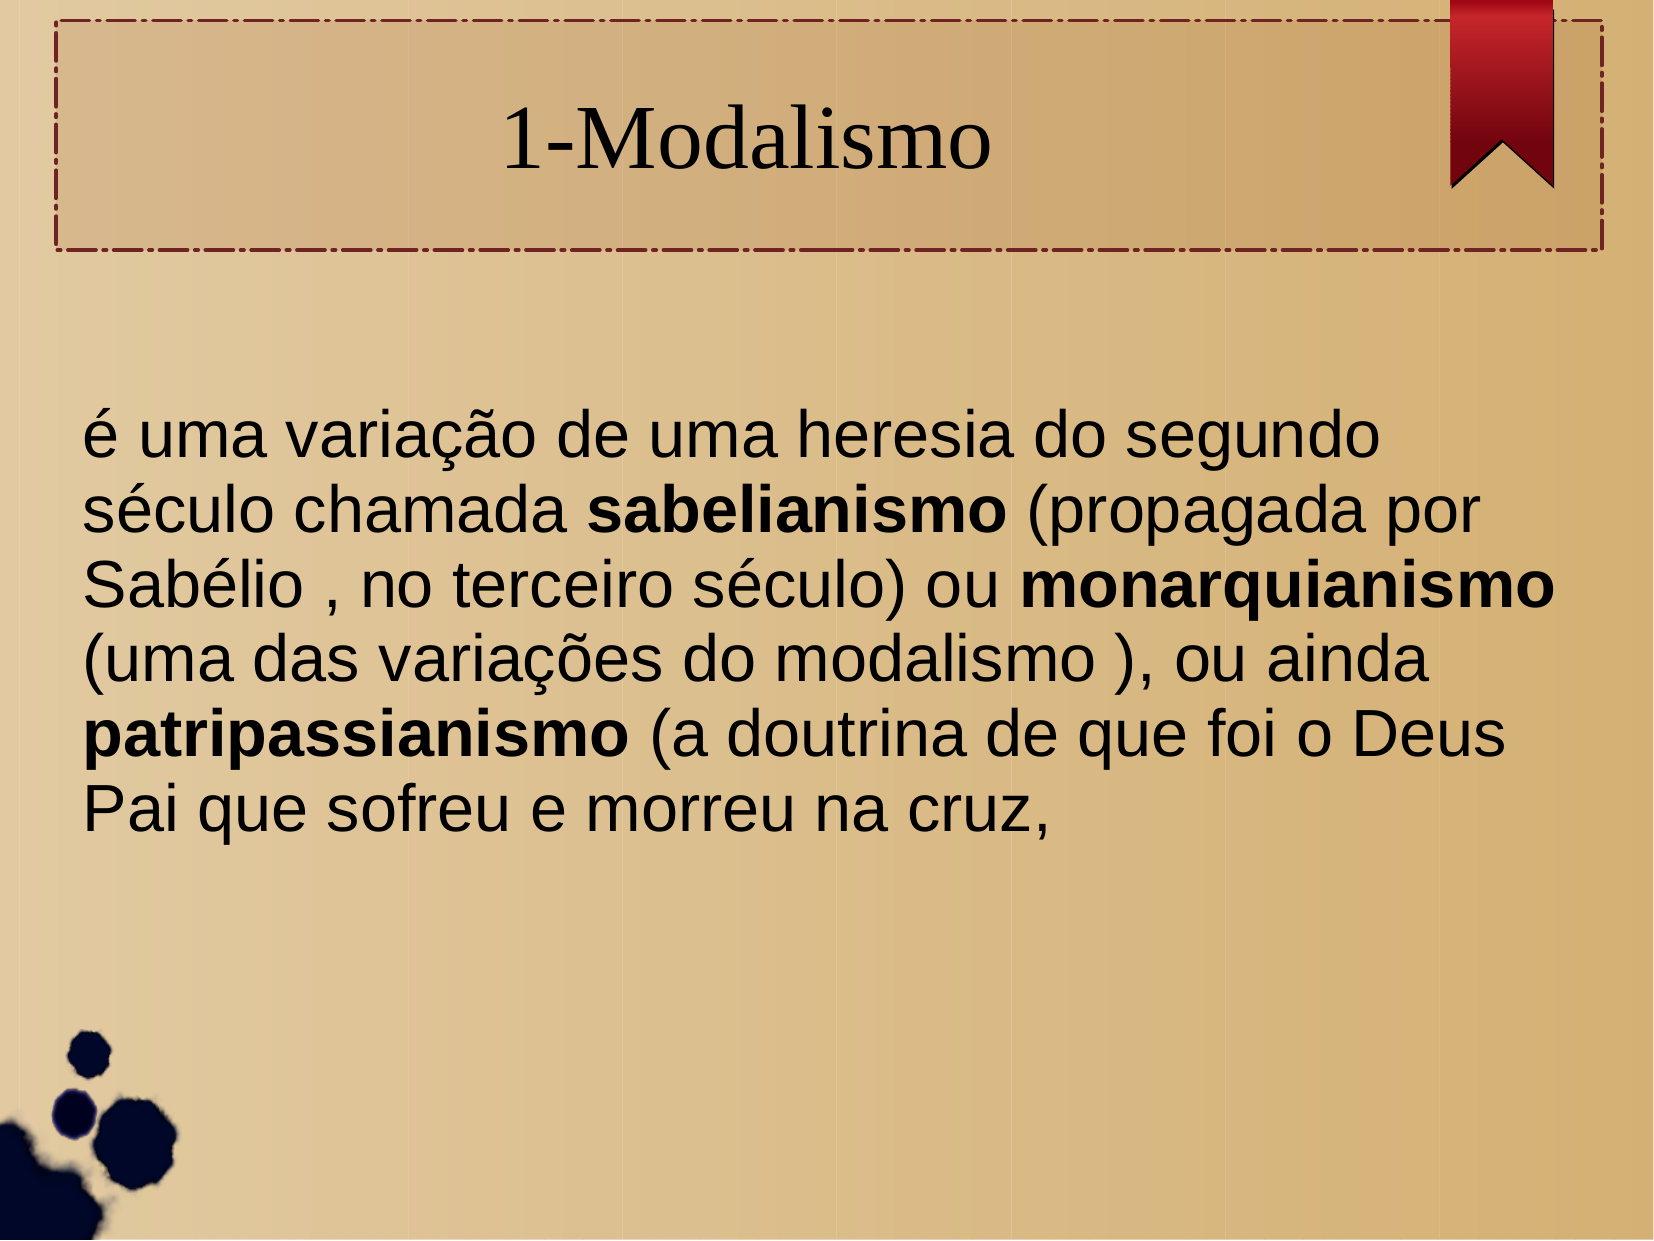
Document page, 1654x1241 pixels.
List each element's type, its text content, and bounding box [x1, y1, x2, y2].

title 1-Modalismo [82, 47, 1412, 229]
subtitle é uma variação de uma heresia do segundo século chamada sabelianismo (propagada por Sabélio , no terceiro século) ou monarquianismo (uma das variações do modalismo ), ou ainda patripassianismo (a doutrina de que foi o Deus Pai que sofreu e morreu na cruz, [82, 299, 1571, 1019]
